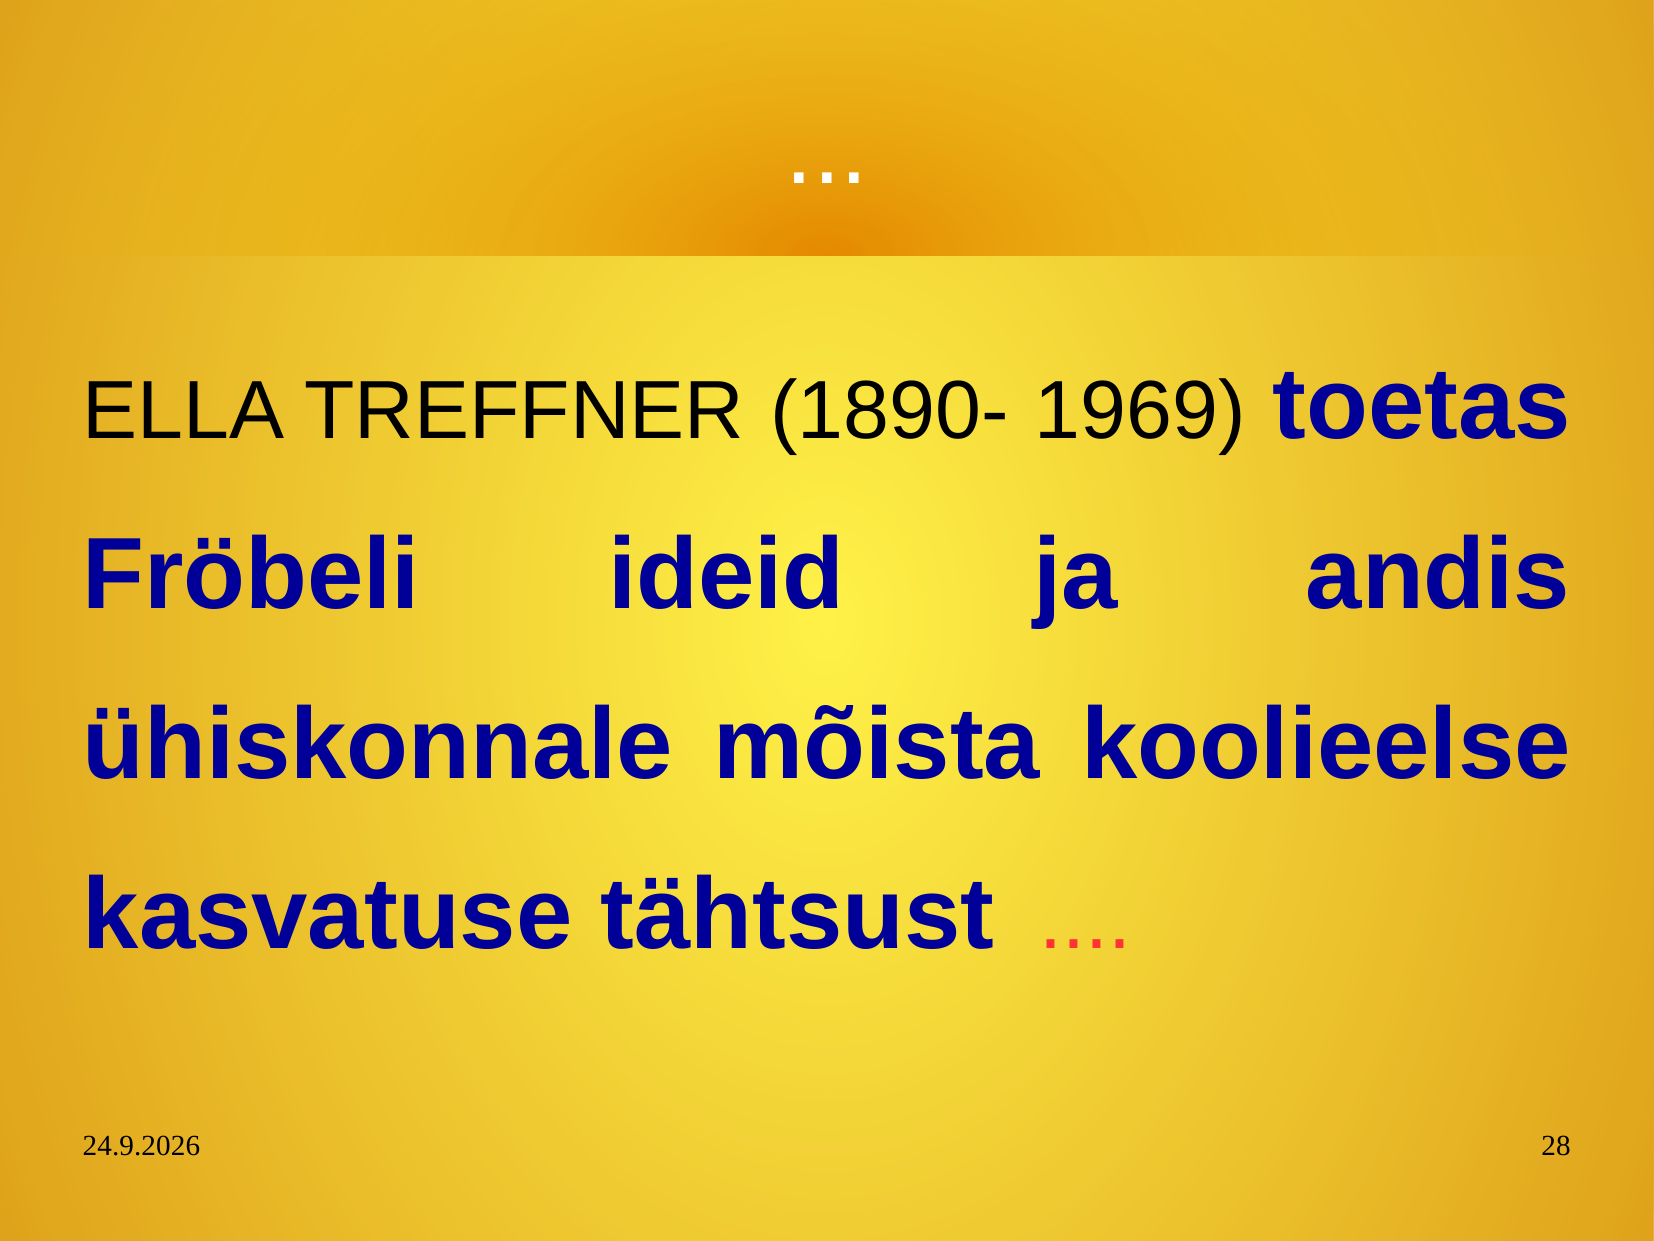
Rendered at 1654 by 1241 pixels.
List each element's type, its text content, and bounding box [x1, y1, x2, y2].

list ELLA TREFFNER (1890- 1969) toetas Fröbeli ideid ja andis ühiskonnale mõista koolieelse kasvatuse tähtsust .... [82, 290, 1571, 1010]
title ... [82, 47, 1571, 252]
